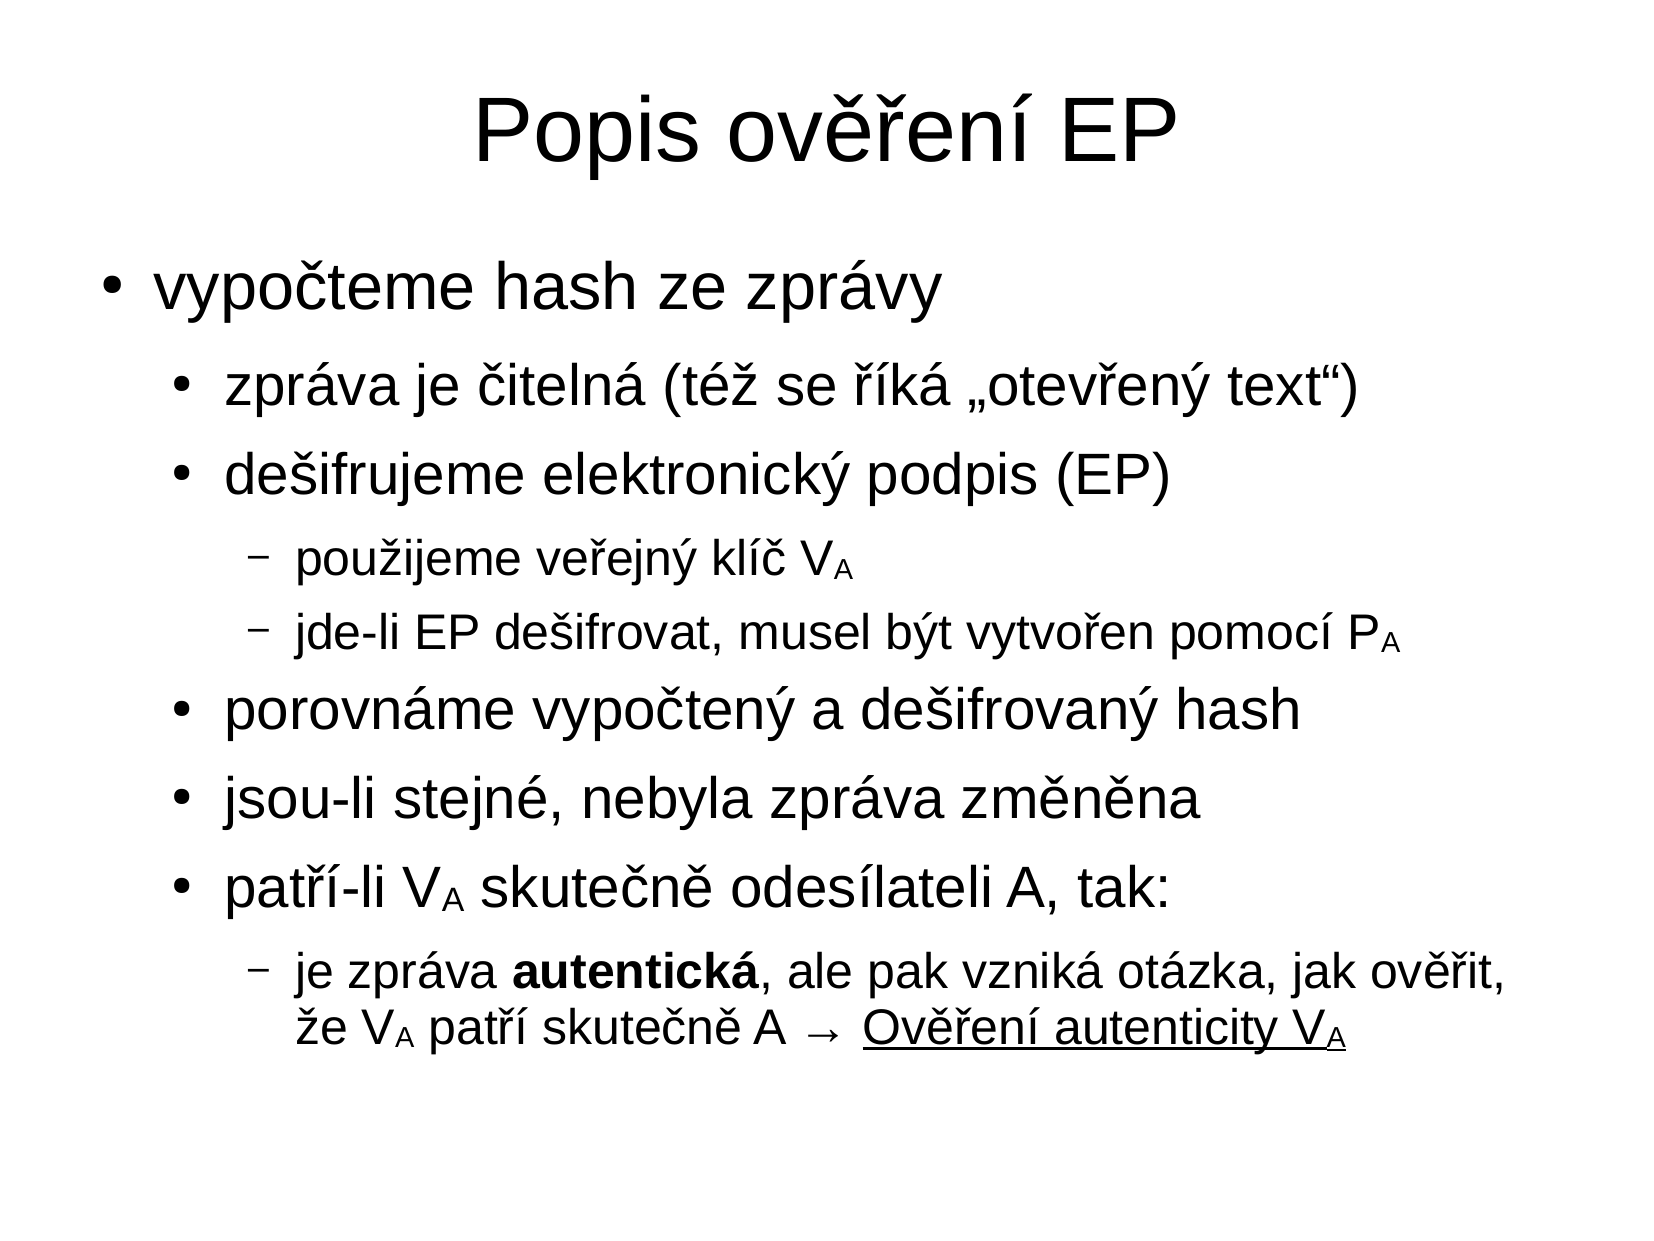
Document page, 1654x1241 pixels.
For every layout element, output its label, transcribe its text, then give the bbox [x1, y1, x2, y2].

title Popis ověření EP [82, 25, 1571, 233]
list vypočteme hash ze zprávy zpráva je čitelná (též se říká „otevřený text“) dešifrujeme elektronický podpis (EP) použijeme veřejný klíč VA jde-li EP dešifrovat, musel být vytvořen pomocí PA porovnáme vypočtený a dešifrovaný hash jsou-li stejné, nebyla zpráva změněna patří-li VA skutečně odesílateli A, tak: je zpráva autentická, ale pak vzniká otázka, jak ověřit, že VA patří skutečně A → Ověření autenticity VA [82, 248, 1571, 1124]
